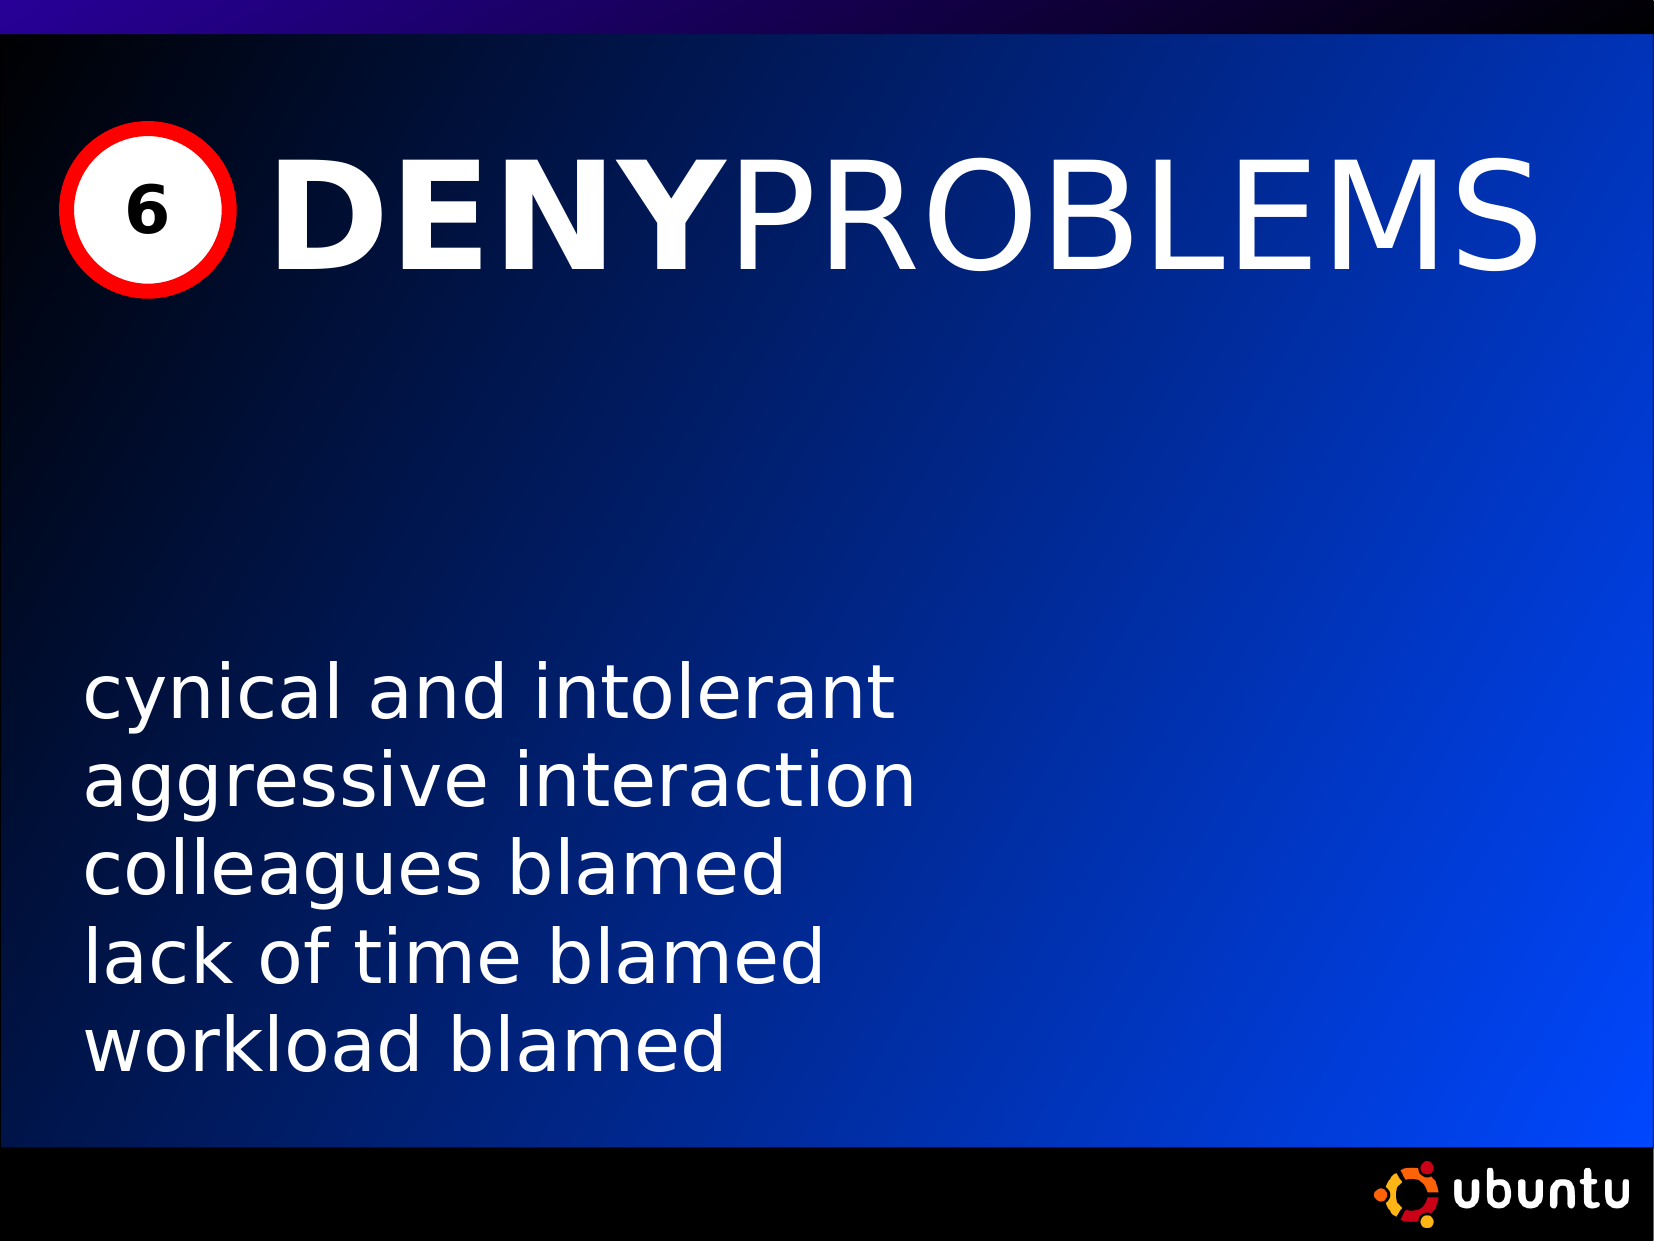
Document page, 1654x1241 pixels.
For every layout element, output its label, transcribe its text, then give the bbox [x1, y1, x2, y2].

text_box 6 [66, 128, 230, 292]
text_box [0, 0, 1654, 1241]
picture [1374, 1161, 1629, 1228]
text_box cynical and intolerant aggressive interaction colleagues blamed lack of time blamed workload blamed [82, 648, 920, 1089]
text_box DENYPROBLEMS [265, 128, 1546, 304]
